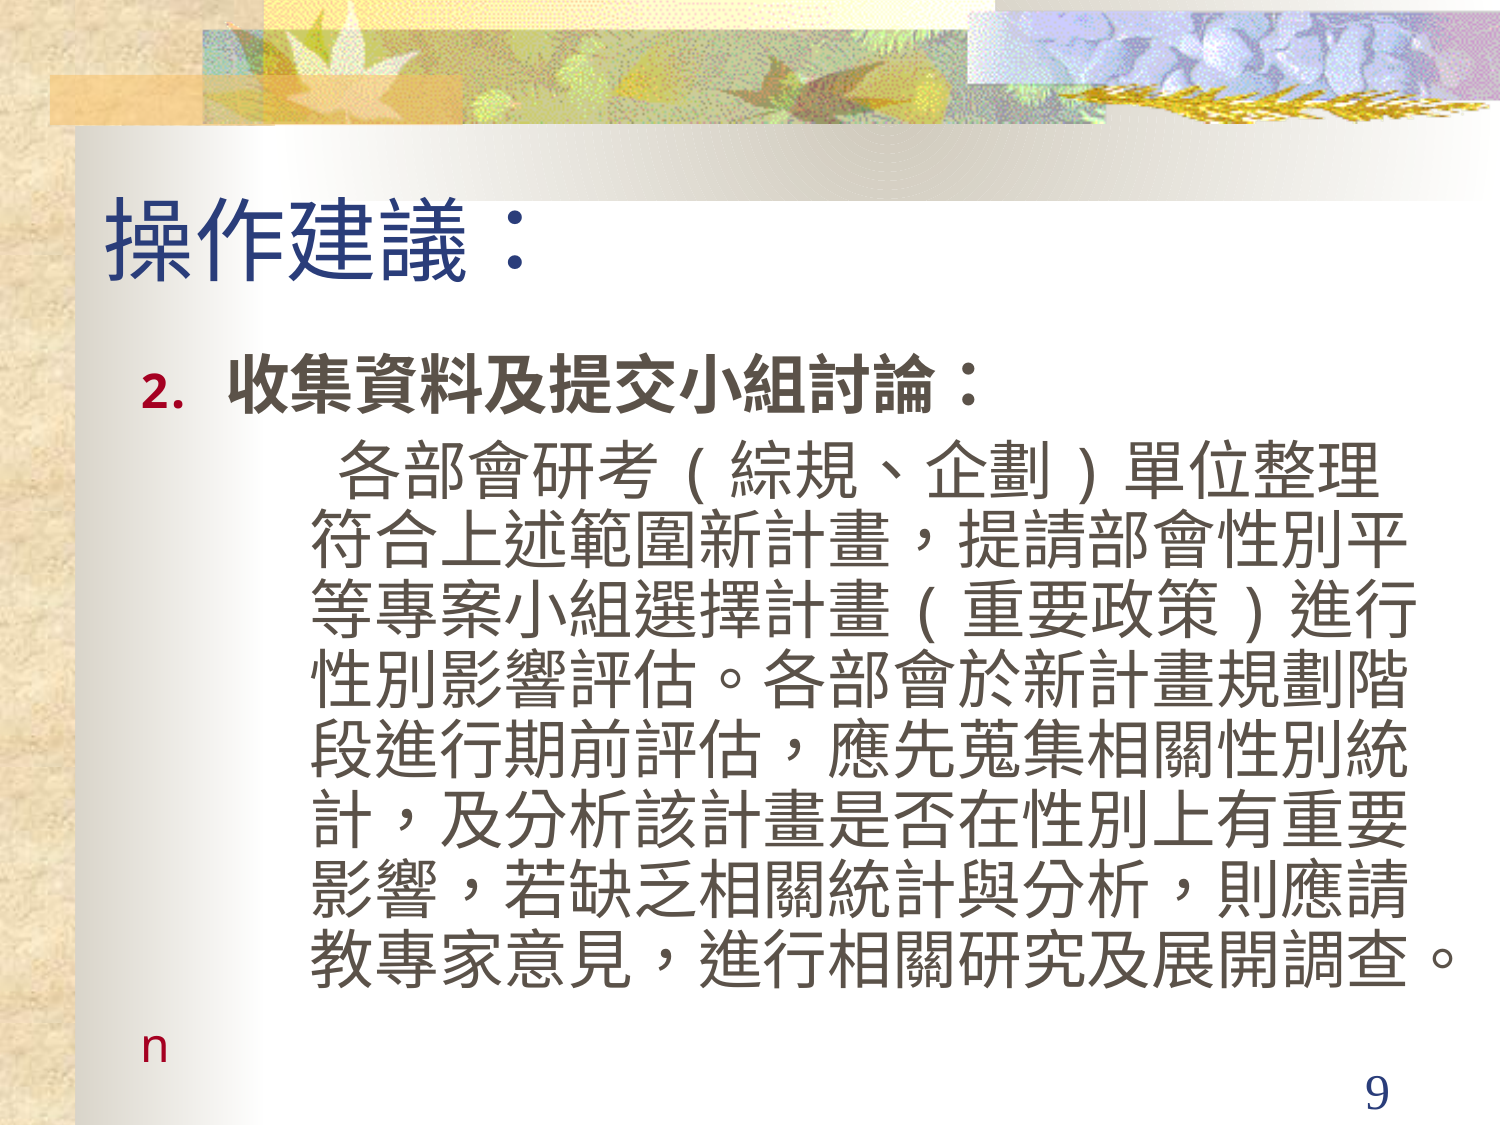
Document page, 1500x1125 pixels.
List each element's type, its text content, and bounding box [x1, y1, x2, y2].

list 收集資料及提交小組討論： 各部會研考(綜規、企劃)單位整理符合上述範圍新計畫，提請部會性別平等專案小組選擇計畫(重要政策)進行性別影響評估。各部會於新計畫規劃階段進行期前評估，應先蒐集相關性別統計，及分析該計畫是否在性別上有重要影響，若缺乏相關統計與分析，則應請教專家意見，進行相關研究及展開調查。 [125, 344, 1451, 1063]
title 操作建議： [87, 149, 1438, 300]
text_box [1350, 1052, 1500, 1125]
